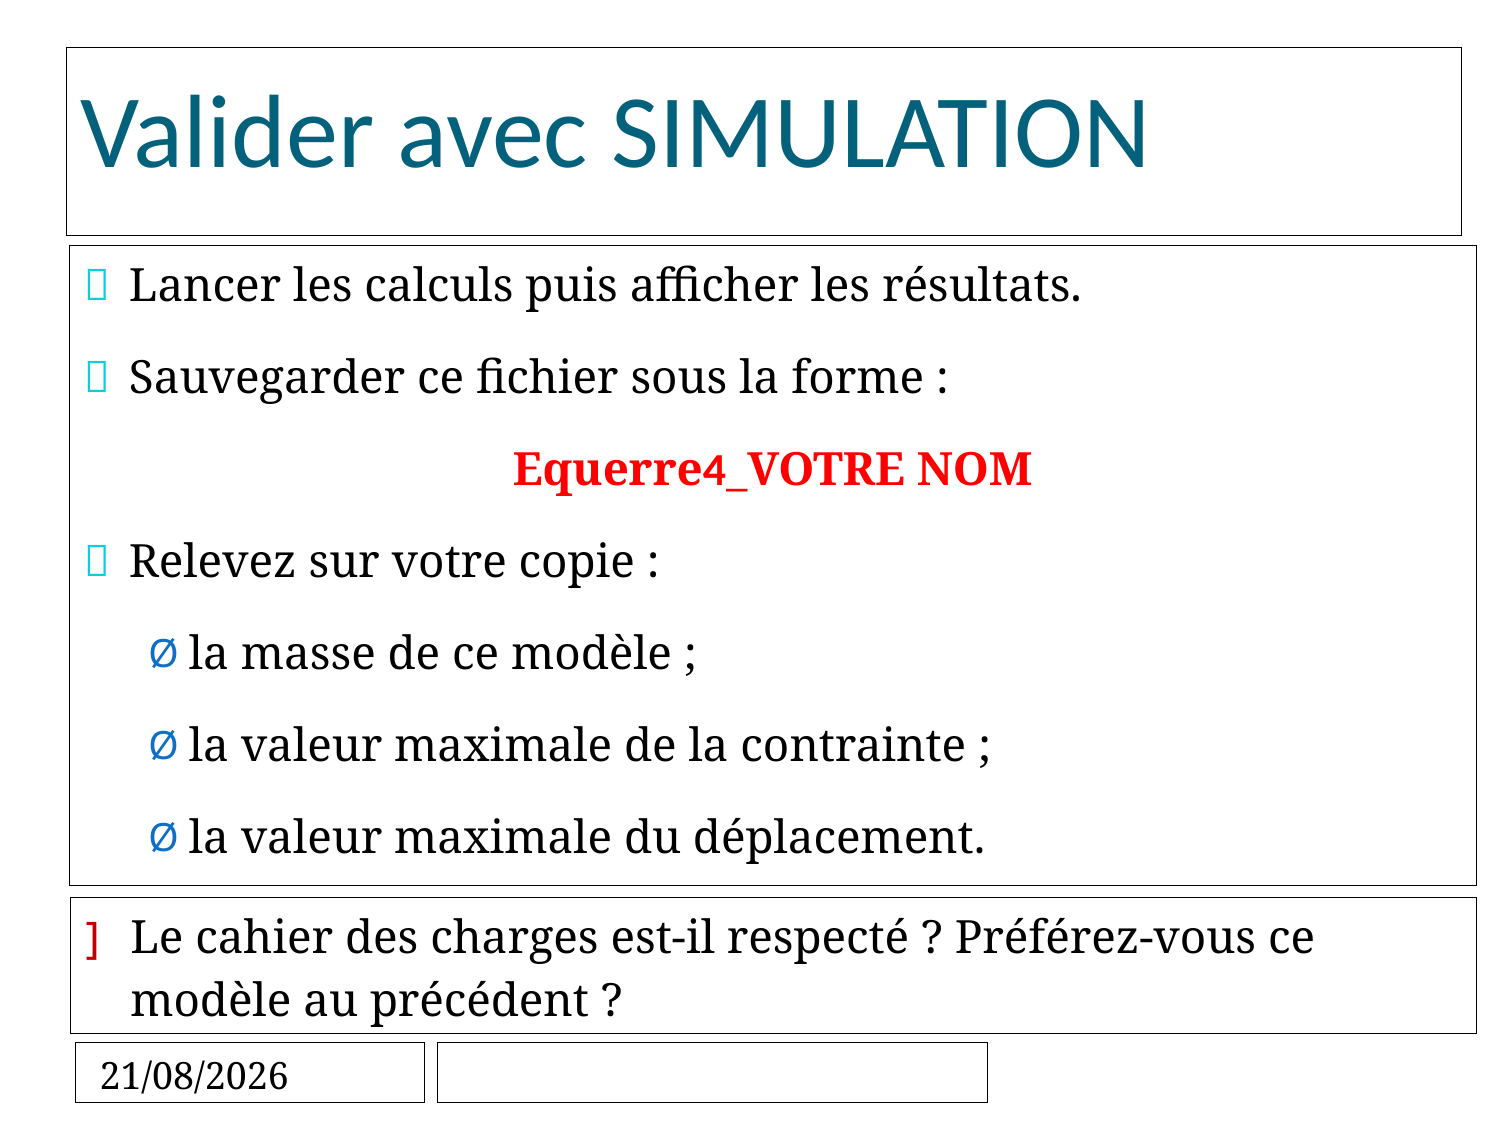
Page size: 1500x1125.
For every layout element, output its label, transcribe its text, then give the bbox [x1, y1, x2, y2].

title Valider avec SIMULATION [66, 47, 1462, 236]
text_box Le cahier des charges est-il respecté ? Préférez-vous ce modèle au précédent ? [70, 897, 1477, 1034]
list Lancer les calculs puis afficher les résultats. Sauvegarder ce fichier sous la forme : Equerre4_VOTRE NOM Relevez sur votre copie : la masse de ce modèle ; la valeur maximale de la contrainte ; la valeur maximale du déplacement. [69, 245, 1477, 886]
